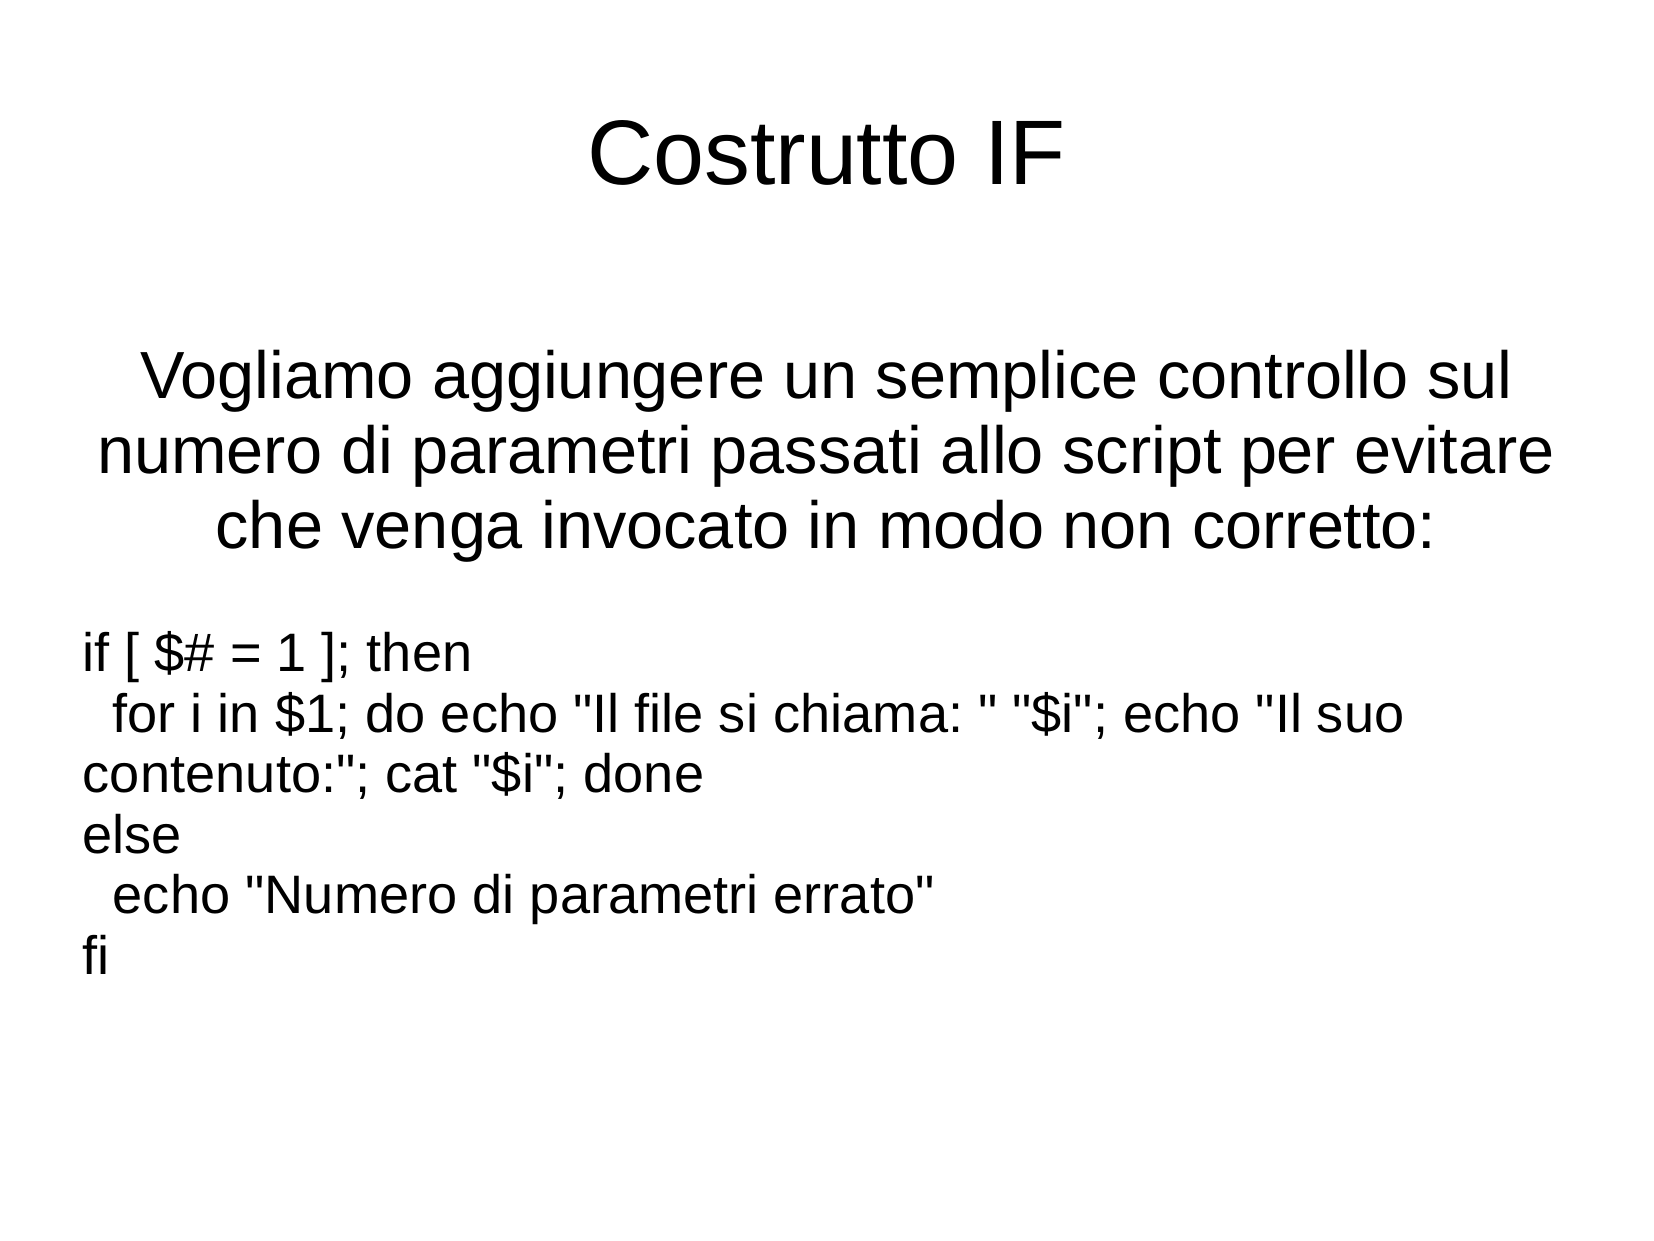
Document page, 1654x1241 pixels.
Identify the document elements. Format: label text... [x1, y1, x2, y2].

subtitle Vogliamo aggiungere un semplice controllo sul numero di parametri passati allo script per evitare che venga invocato in modo non corretto: if [ $# = 1 ]; then for i in $1; do echo "Il file si chiama: " "$i"; echo "Il suo contenuto:"; cat "$i"; done else echo "Numero di parametri errato" fi [82, 297, 1571, 1102]
title Costrutto IF [82, 56, 1571, 250]
